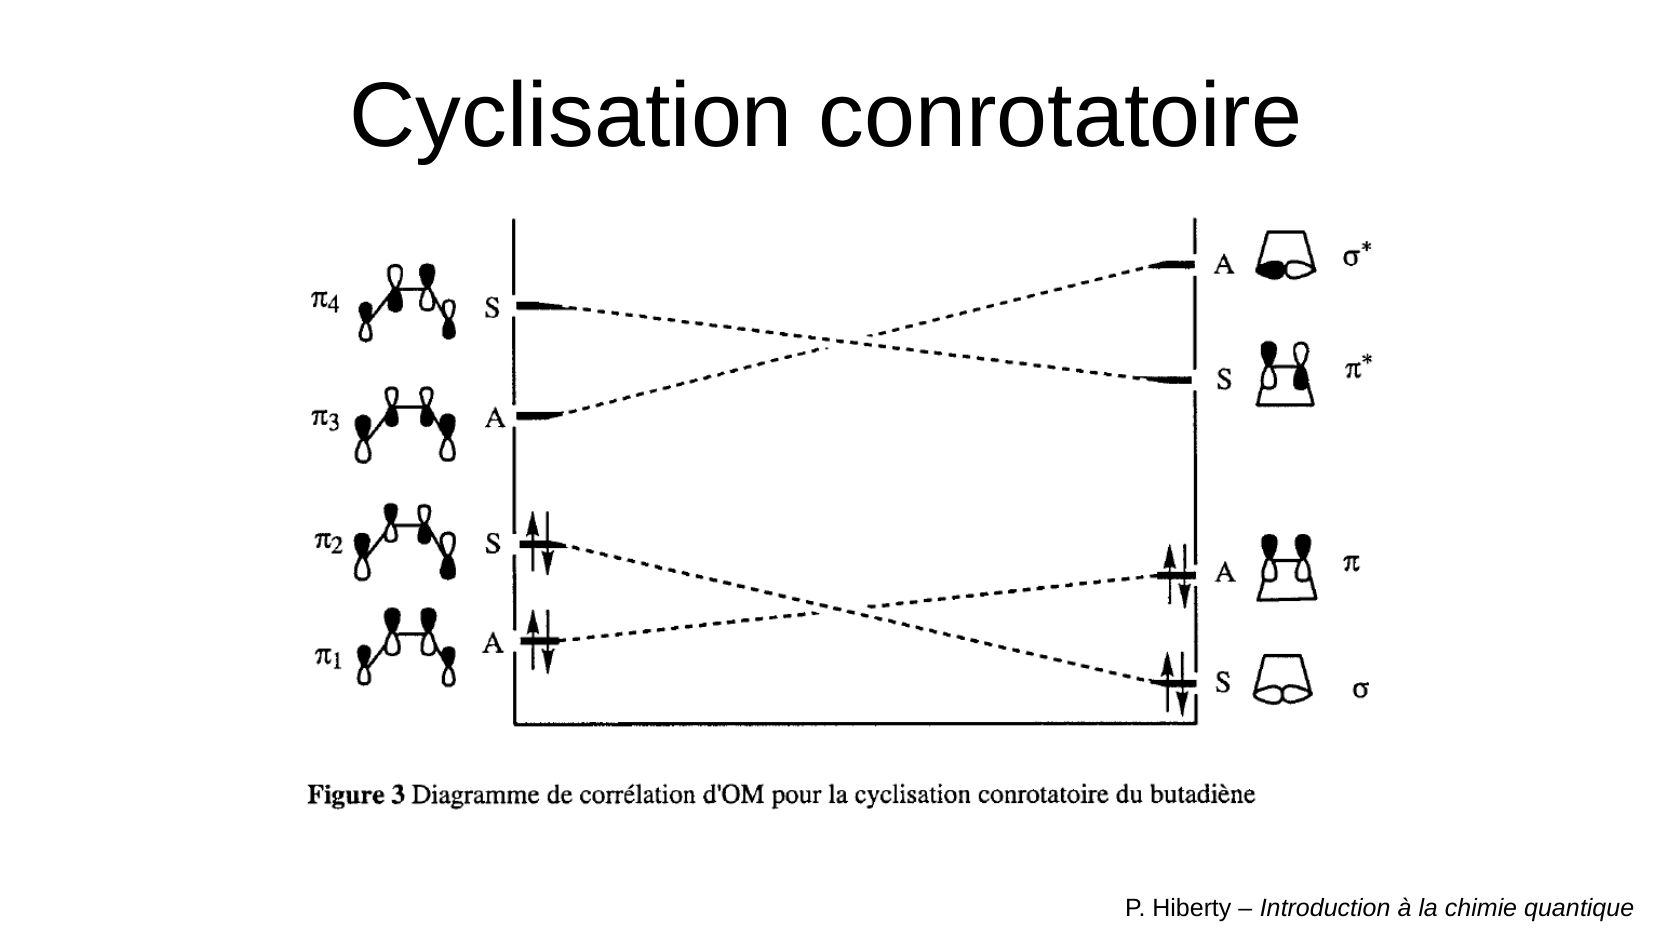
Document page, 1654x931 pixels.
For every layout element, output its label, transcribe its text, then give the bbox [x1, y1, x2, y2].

picture [283, 184, 1477, 815]
text_box P. Hiberty – Introduction à la chimie quantique [1110, 885, 1654, 931]
title Cyclisation conrotatoire [82, 37, 1571, 193]
